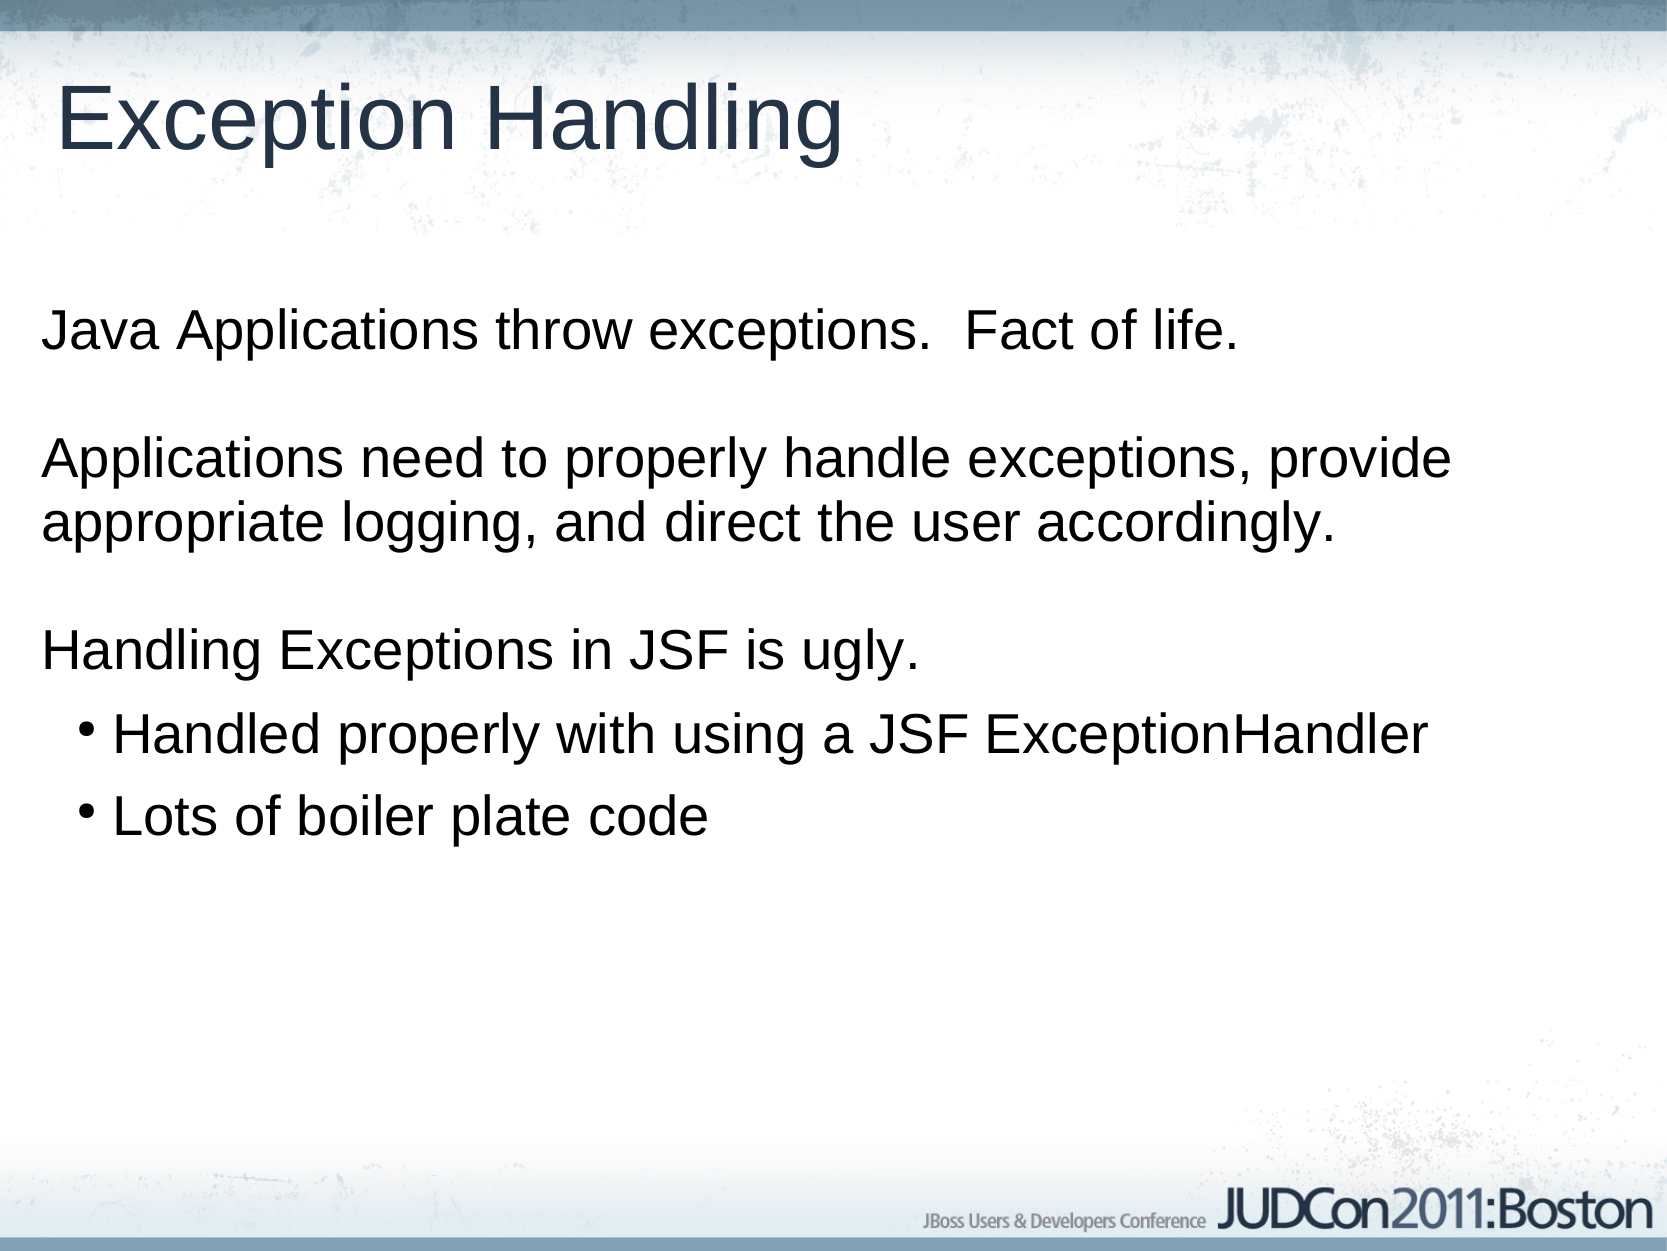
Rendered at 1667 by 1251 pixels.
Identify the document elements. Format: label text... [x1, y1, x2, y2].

title Exception Handling [40, 50, 1627, 216]
list Java Applications throw exceptions. Fact of life. Applications need to properly handle exceptions, provide appropriate logging, and direct the user accordingly. Handling Exceptions in JSF is ugly. Handled properly with using a JSF ExceptionHandler Lots of boiler plate code [41, 298, 1628, 847]
picture [0, 0, 1667, 1251]
